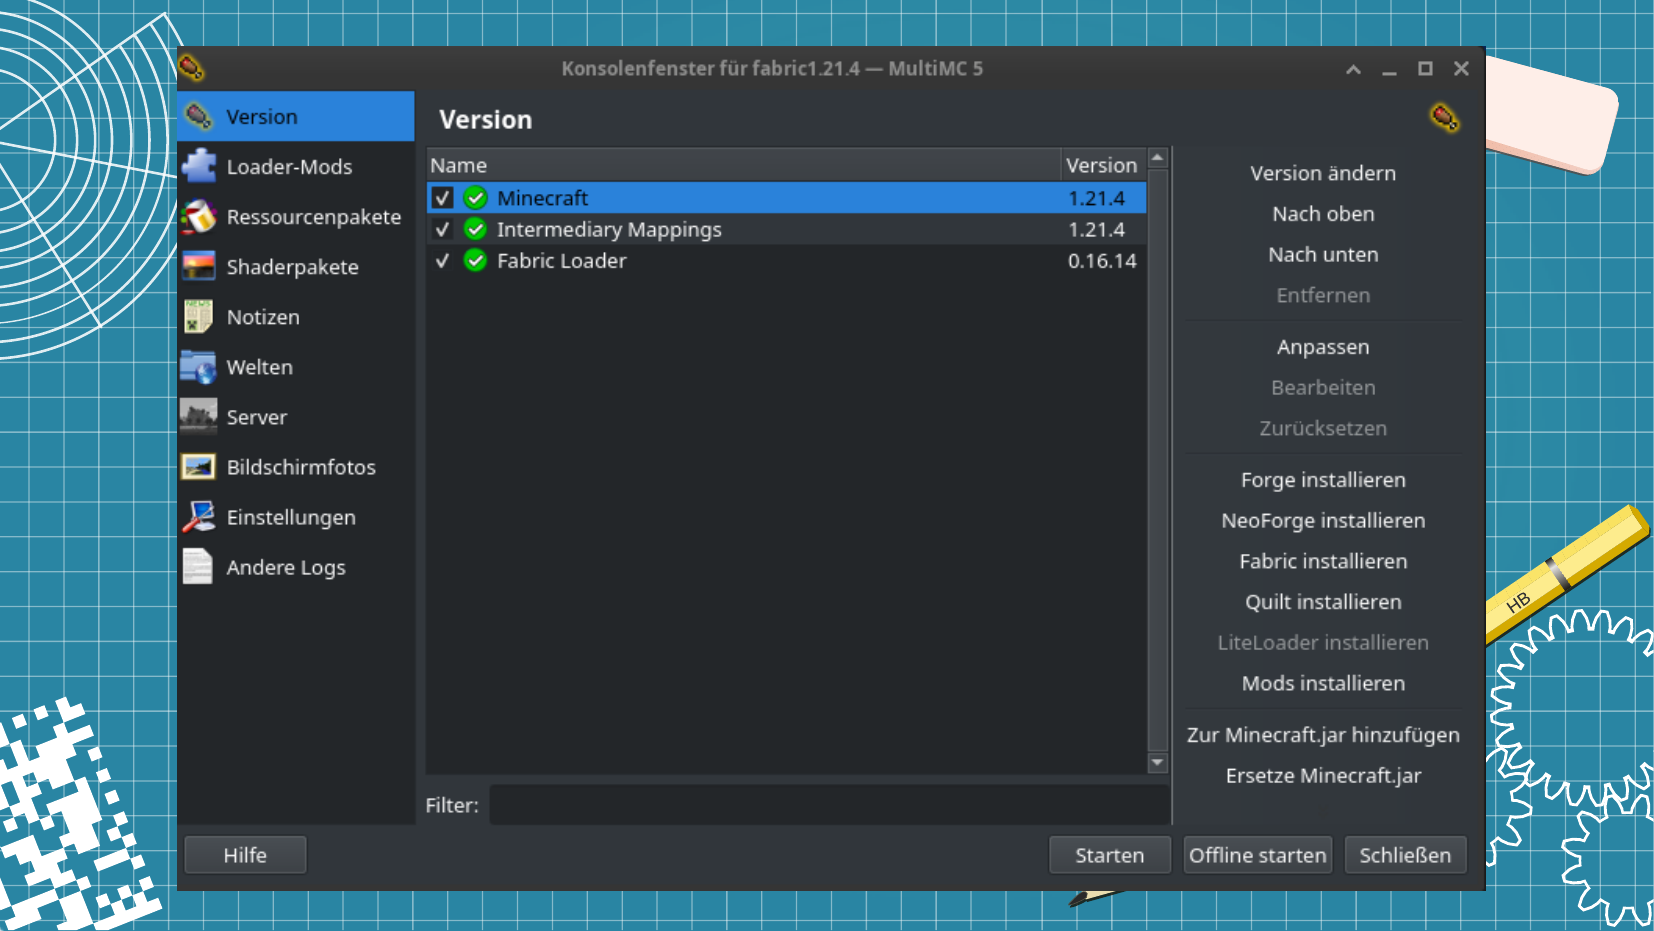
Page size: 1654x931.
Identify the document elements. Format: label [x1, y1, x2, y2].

picture [177, 46, 1486, 891]
